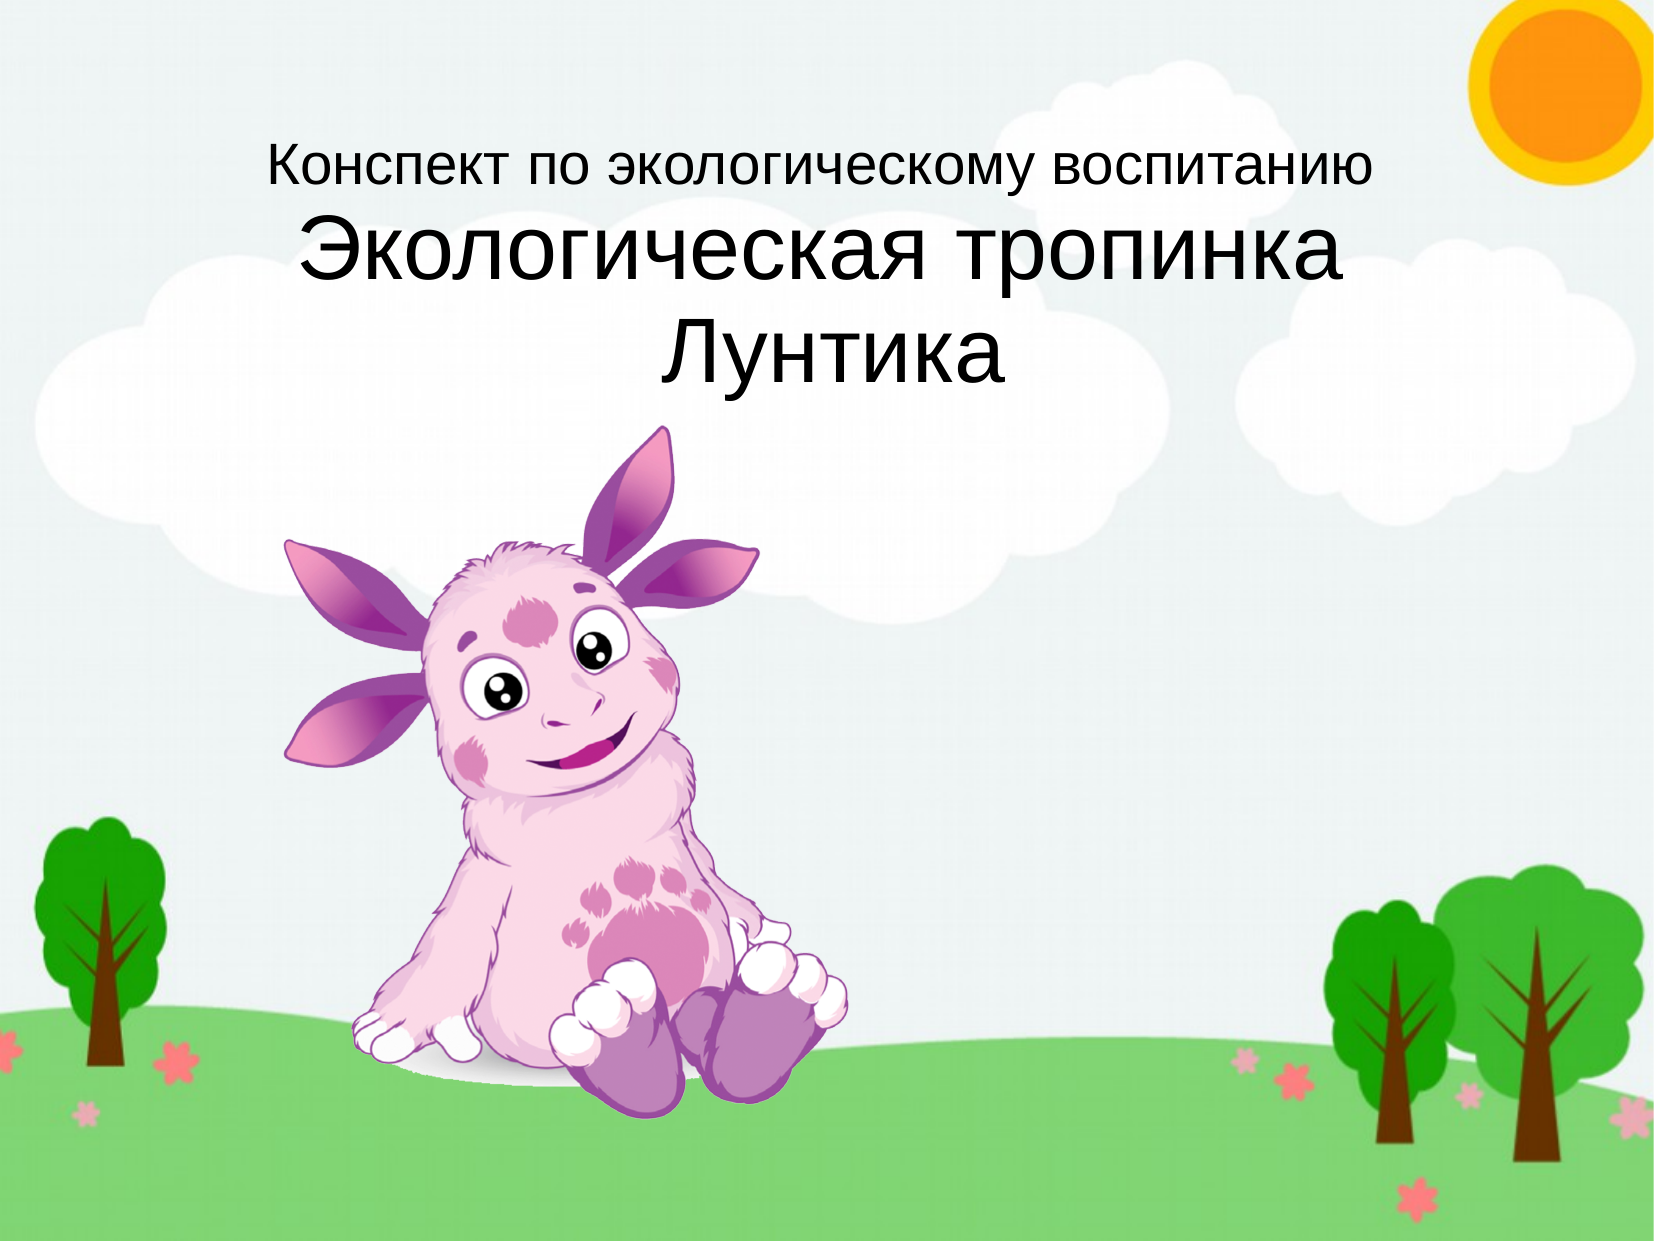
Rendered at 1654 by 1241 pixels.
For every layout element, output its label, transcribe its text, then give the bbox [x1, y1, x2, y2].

title Конспект по экологическому воспитанию Экологическая тропинка Лунтика [88, 120, 1554, 414]
picture [0, 0, 1654, 1241]
